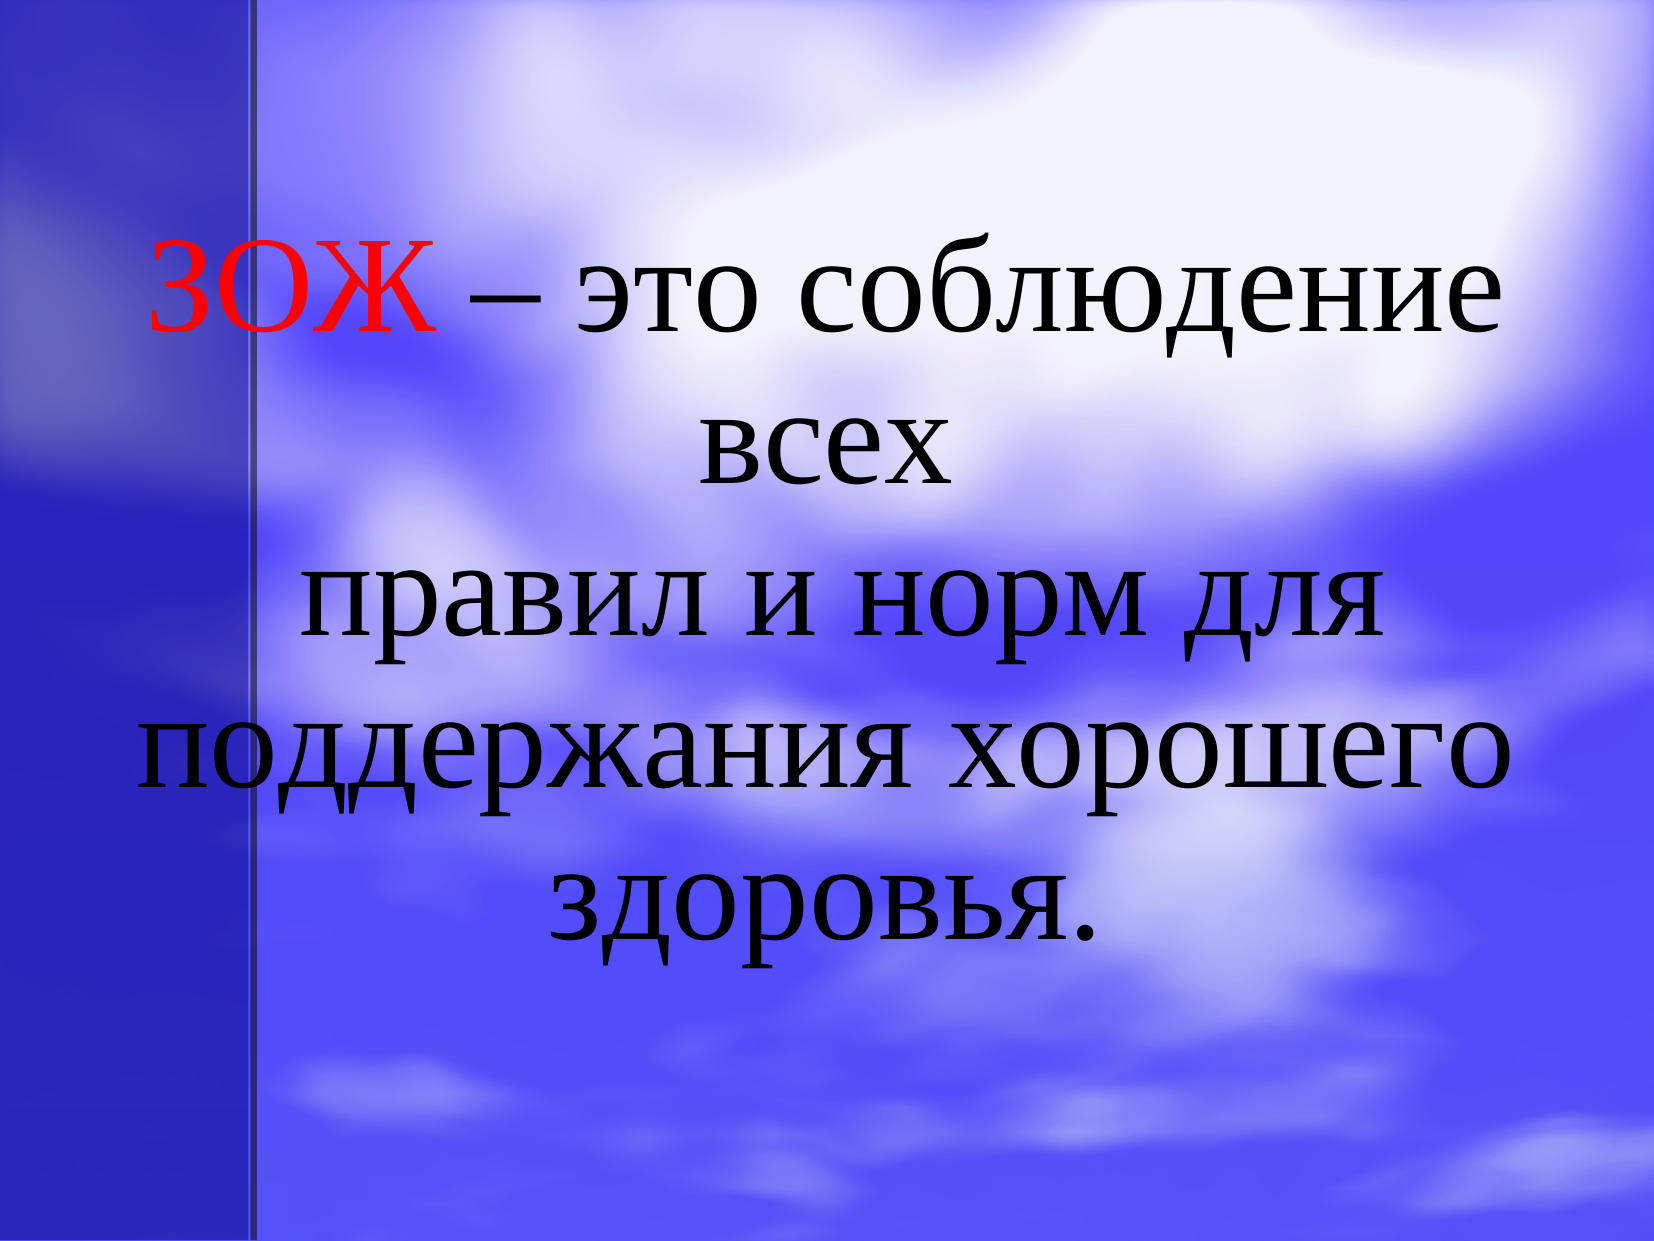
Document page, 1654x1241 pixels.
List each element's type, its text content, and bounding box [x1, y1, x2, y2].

title ЗОЖ – это соблюдение всех правил и норм для поддержания хорошего здоровья. [119, 0, 1533, 970]
